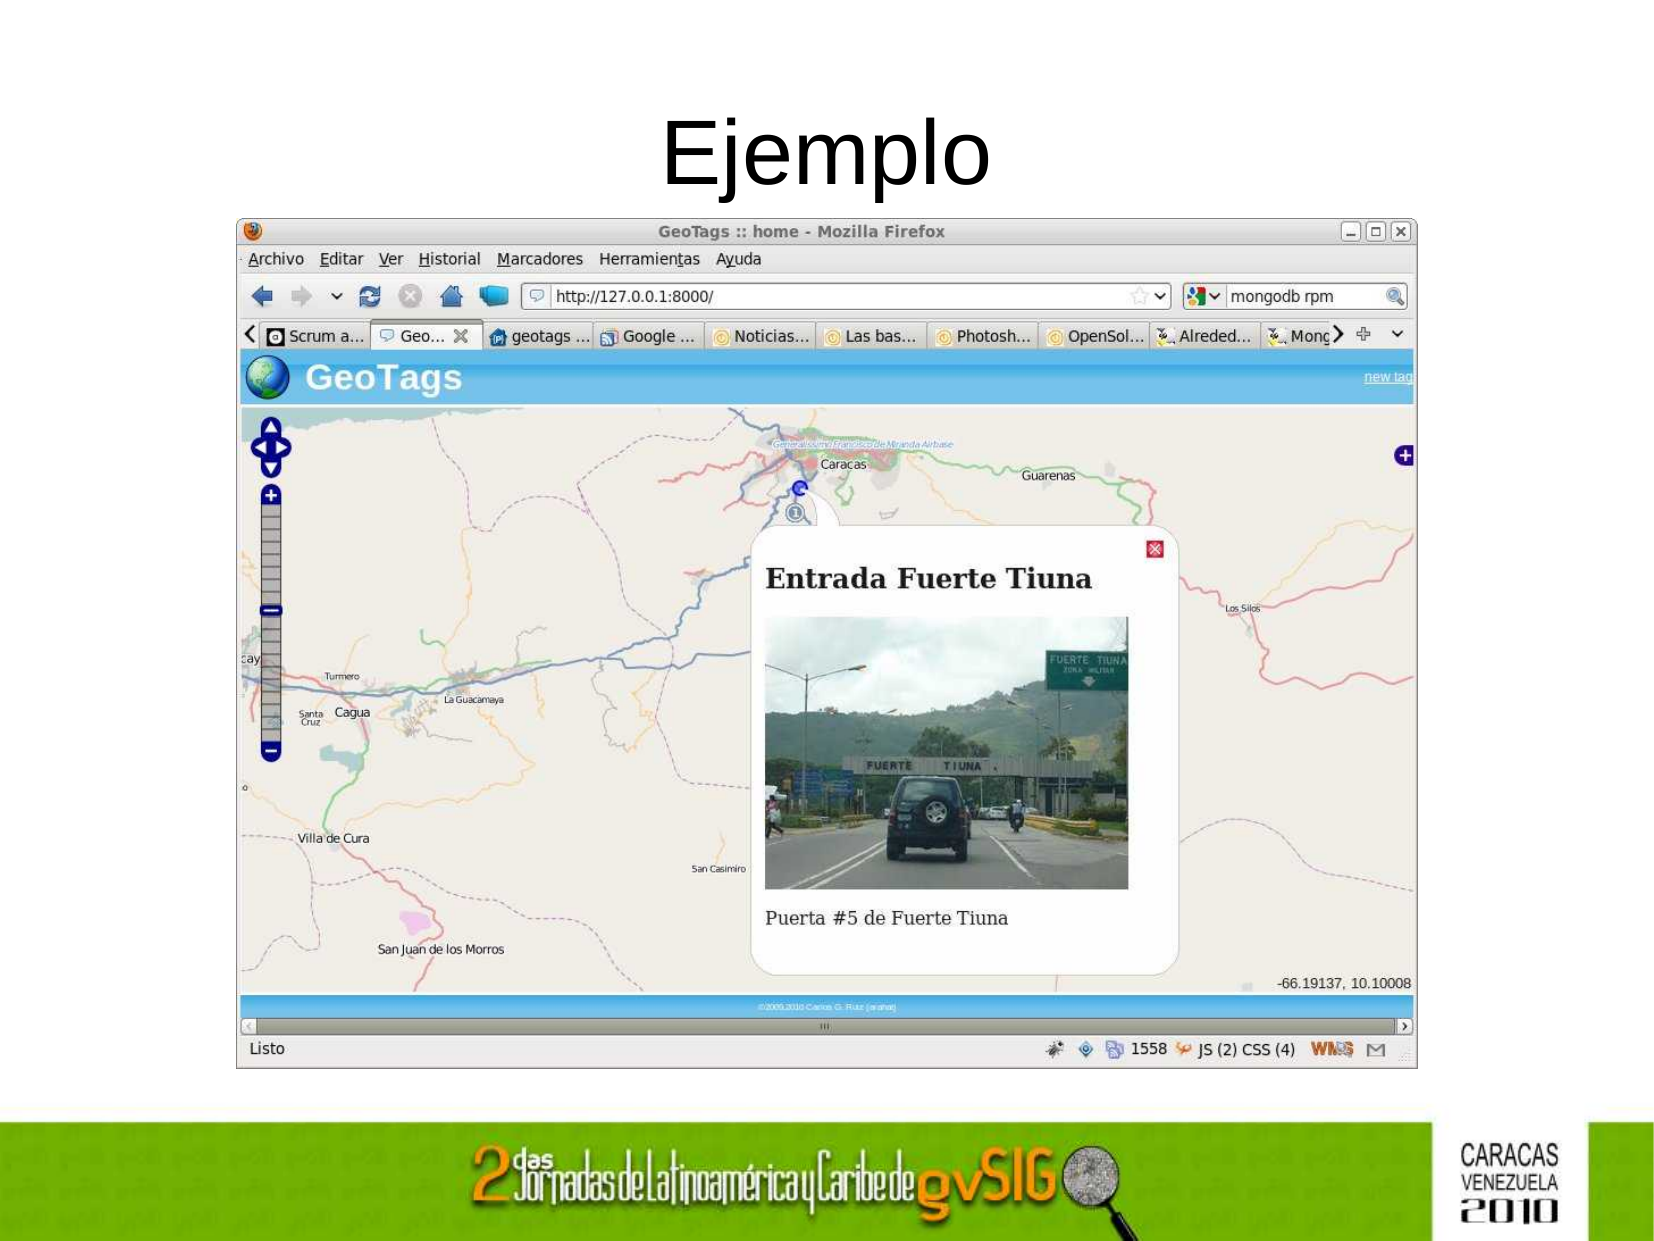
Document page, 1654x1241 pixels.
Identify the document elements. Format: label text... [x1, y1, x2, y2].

picture [0, 0, 1654, 1241]
title Ejemplo [82, 56, 1571, 250]
